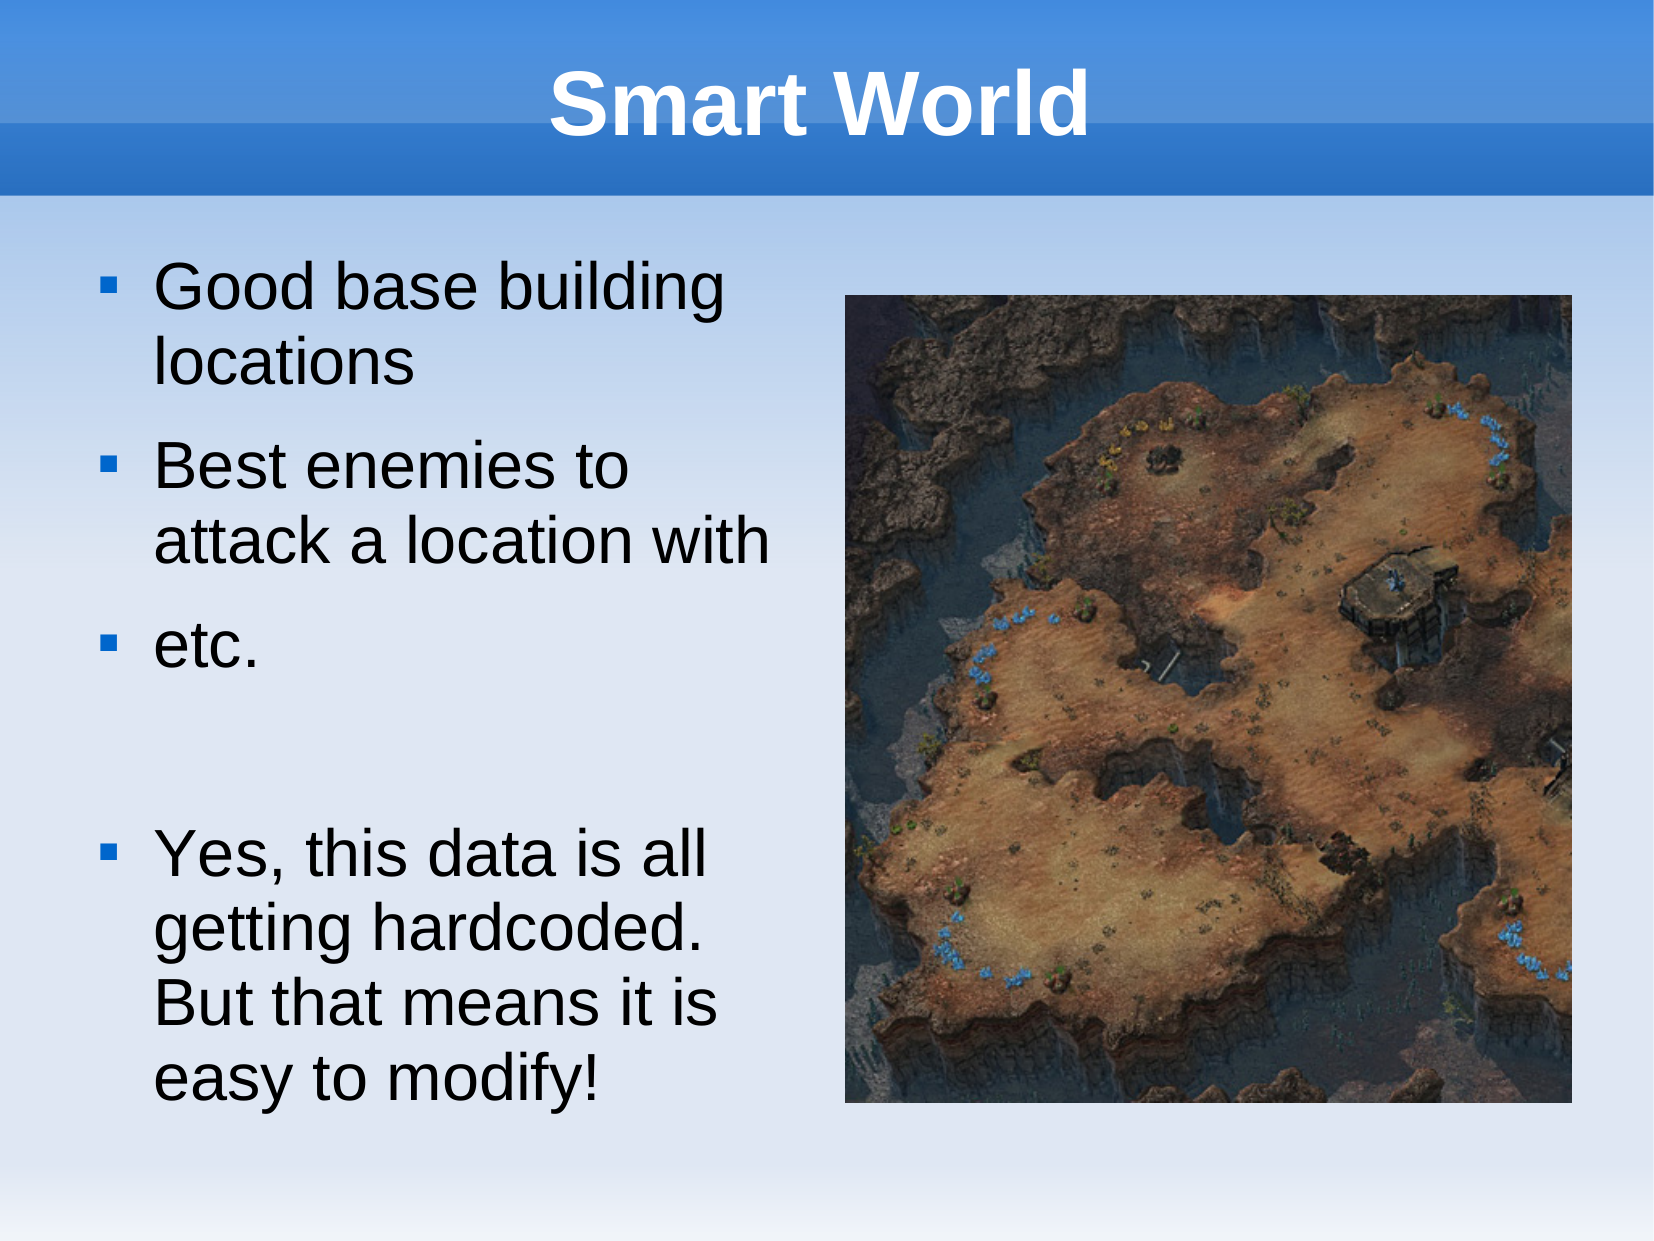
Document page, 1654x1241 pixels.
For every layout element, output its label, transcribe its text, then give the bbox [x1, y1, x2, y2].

list Good base building locations Best enemies to attack a location with etc. Yes, this data is all getting hardcoded. But that means it is easy to modify! [82, 248, 809, 1187]
picture [0, 0, 1654, 1241]
title Smart World [76, 0, 1565, 208]
